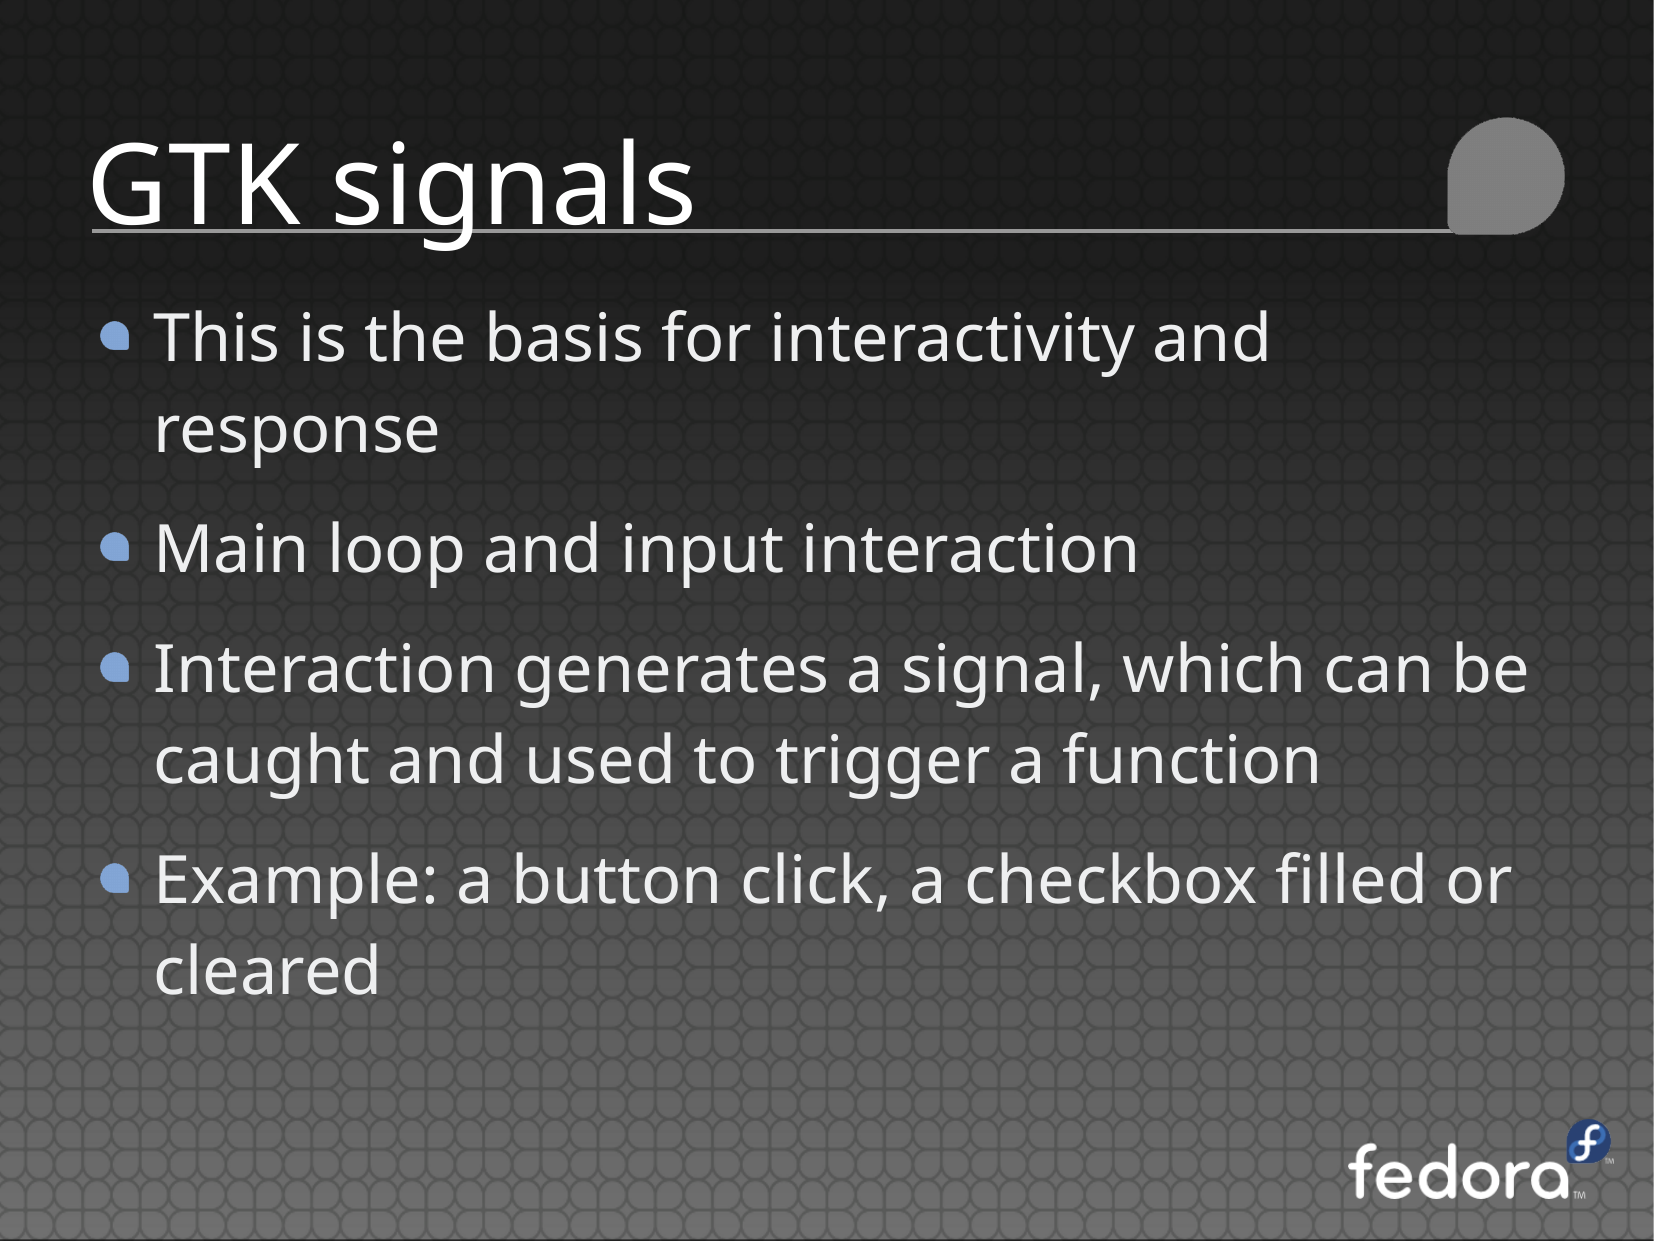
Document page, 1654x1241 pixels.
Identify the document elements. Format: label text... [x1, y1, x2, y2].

list This is the basis for interactivity and response Main loop and input interaction Interaction generates a signal, which can be caught and used to trigger a function Example: a button click, a checkbox filled or cleared [82, 290, 1571, 1109]
title GTK signals [86, 112, 1576, 249]
picture [0, 0, 1654, 1241]
